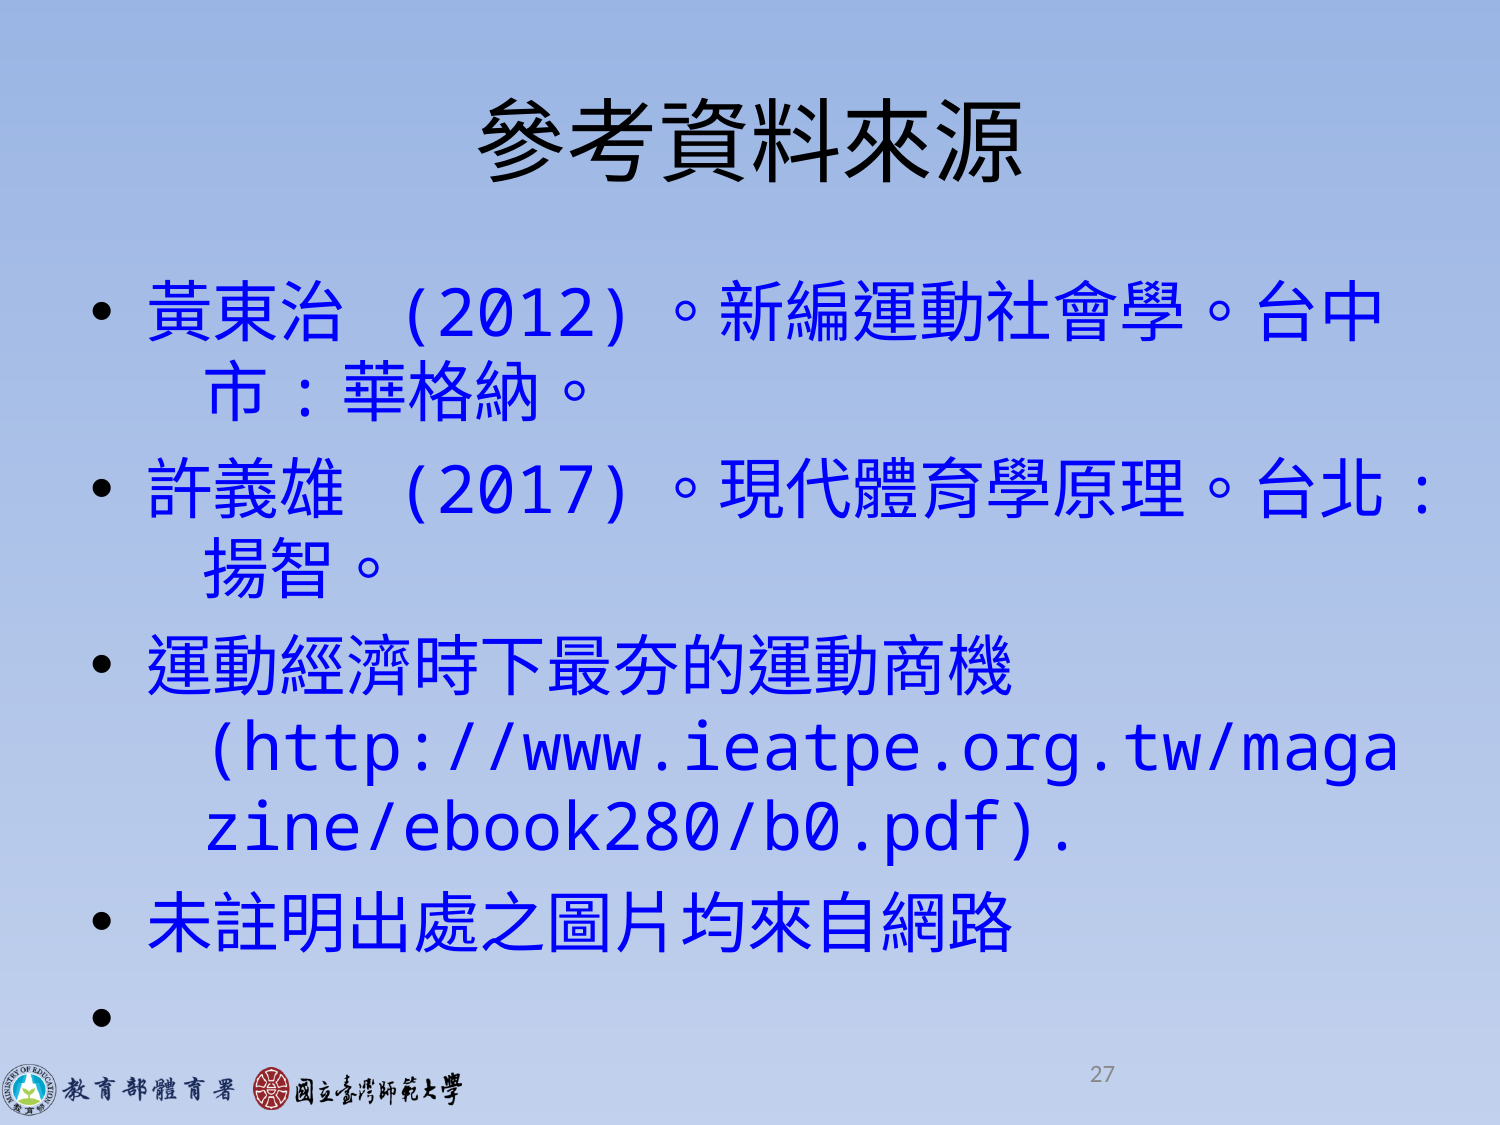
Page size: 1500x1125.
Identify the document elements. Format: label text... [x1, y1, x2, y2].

text_box [1074, 1042, 1426, 1103]
list 黃東治 (2012)。新編運動社會學。台中市:華格納。 許義雄 (2017)。現代體育學原理。台北:揚智。 運動經濟時下最夯的運動商機 (http://www.ieatpe.org.tw/magazine/ebook280/b0.pdf). 未註明出處之圖片均來自網路 [75, 262, 1426, 1005]
title 參考資料來源 [75, 45, 1426, 233]
